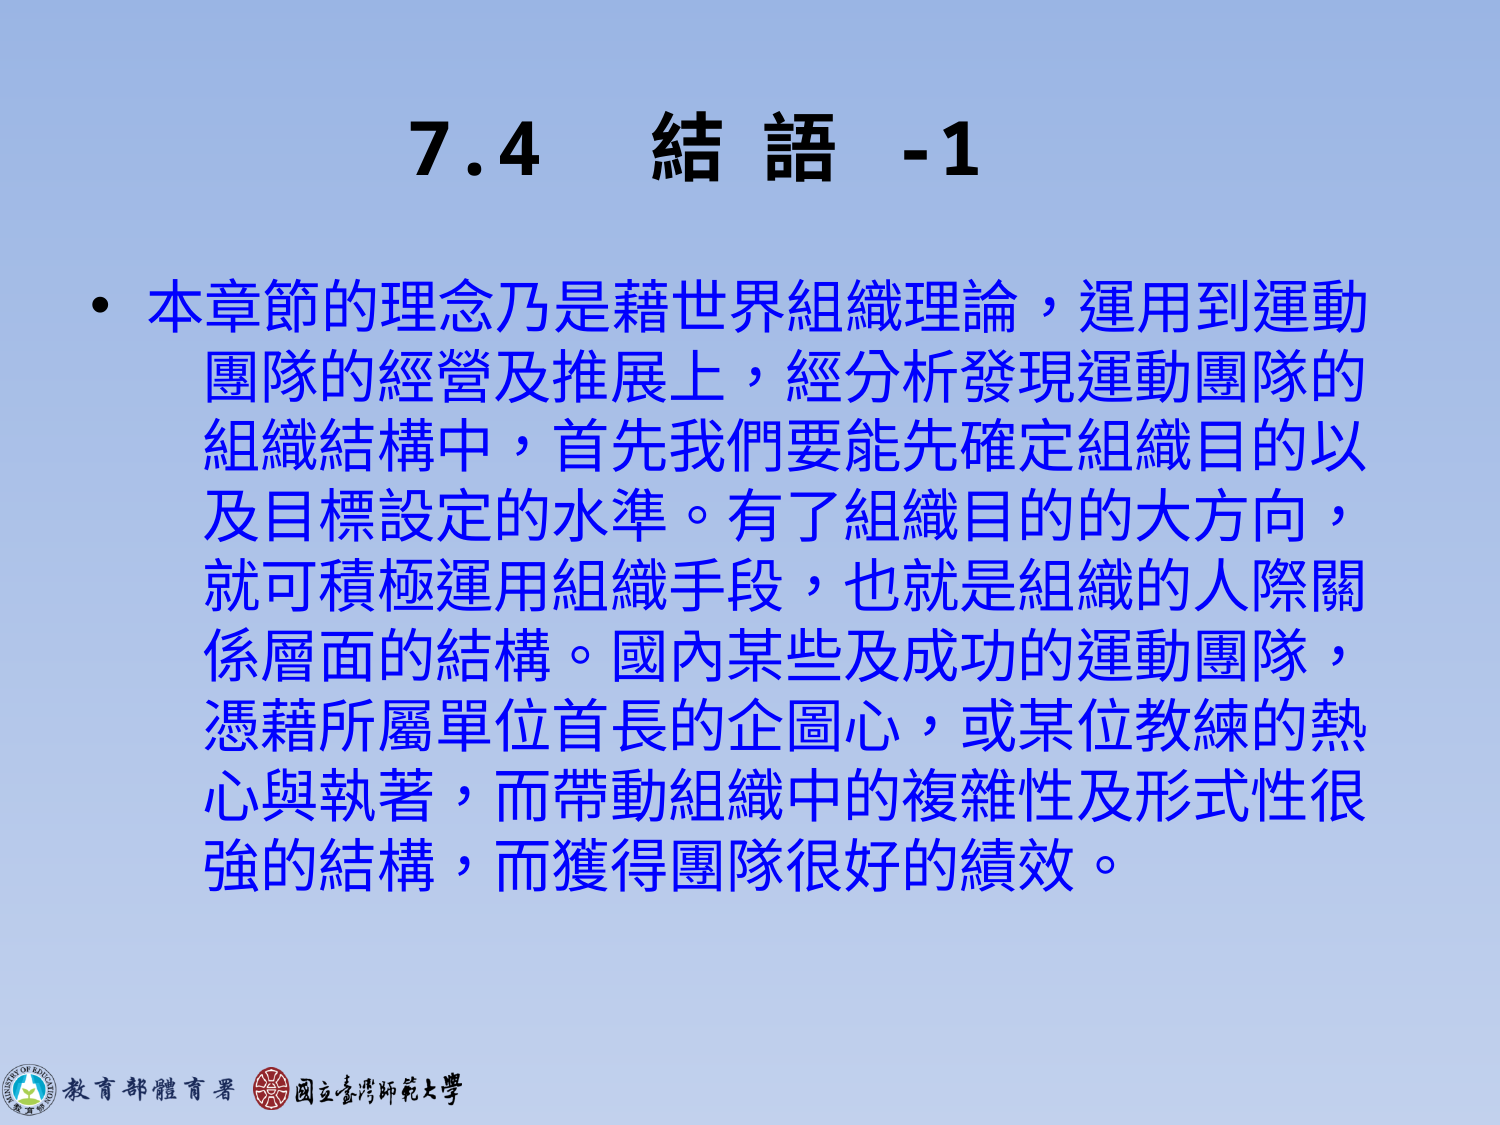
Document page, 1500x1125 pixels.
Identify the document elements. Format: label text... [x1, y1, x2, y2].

list 本章節的理念乃是藉世界組織理論，運用到運動團隊的經營及推展上，經分析發現運動團隊的組織結構中，首先我們要能先確定組織目的以及目標設定的水準。有了組織目的的大方向，就可積極運用組織手段，也就是組織的人際關係層面的結構。國內某些及成功的運動團隊，憑藉所屬單位首長的企圖心，或某位教練的熱心與執著，而帶動組織中的複雜性及形式性很強的結構，而獲得團隊很好的績效。 [75, 262, 1426, 1005]
title 7.4 結 語 -1 [75, 45, 1426, 233]
